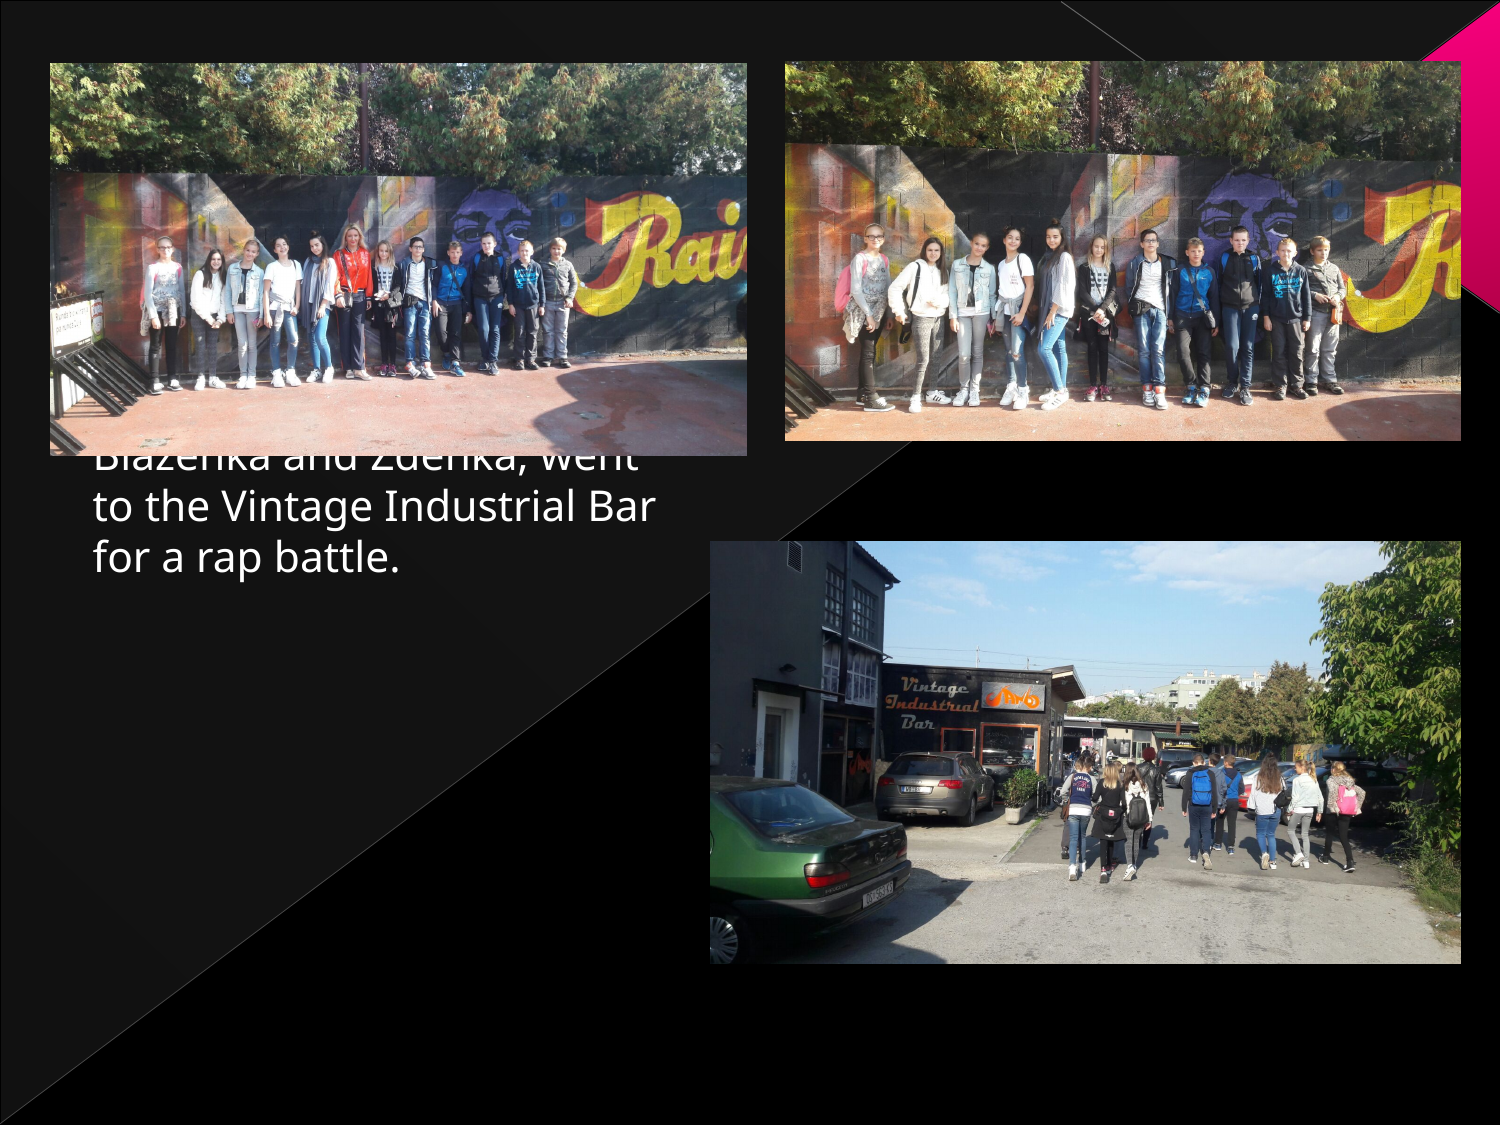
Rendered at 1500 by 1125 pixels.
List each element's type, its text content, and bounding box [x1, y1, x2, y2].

picture [50, 63, 747, 456]
list Yesterday, on Sept, 27th, we, a group of 6th graders, accompanied by our teachers Blaženka and Zdenka, went to the Vintage Industrial Bar for a rap battle. [51, 495, 678, 1039]
picture [710, 541, 1461, 964]
picture [785, 61, 1461, 442]
